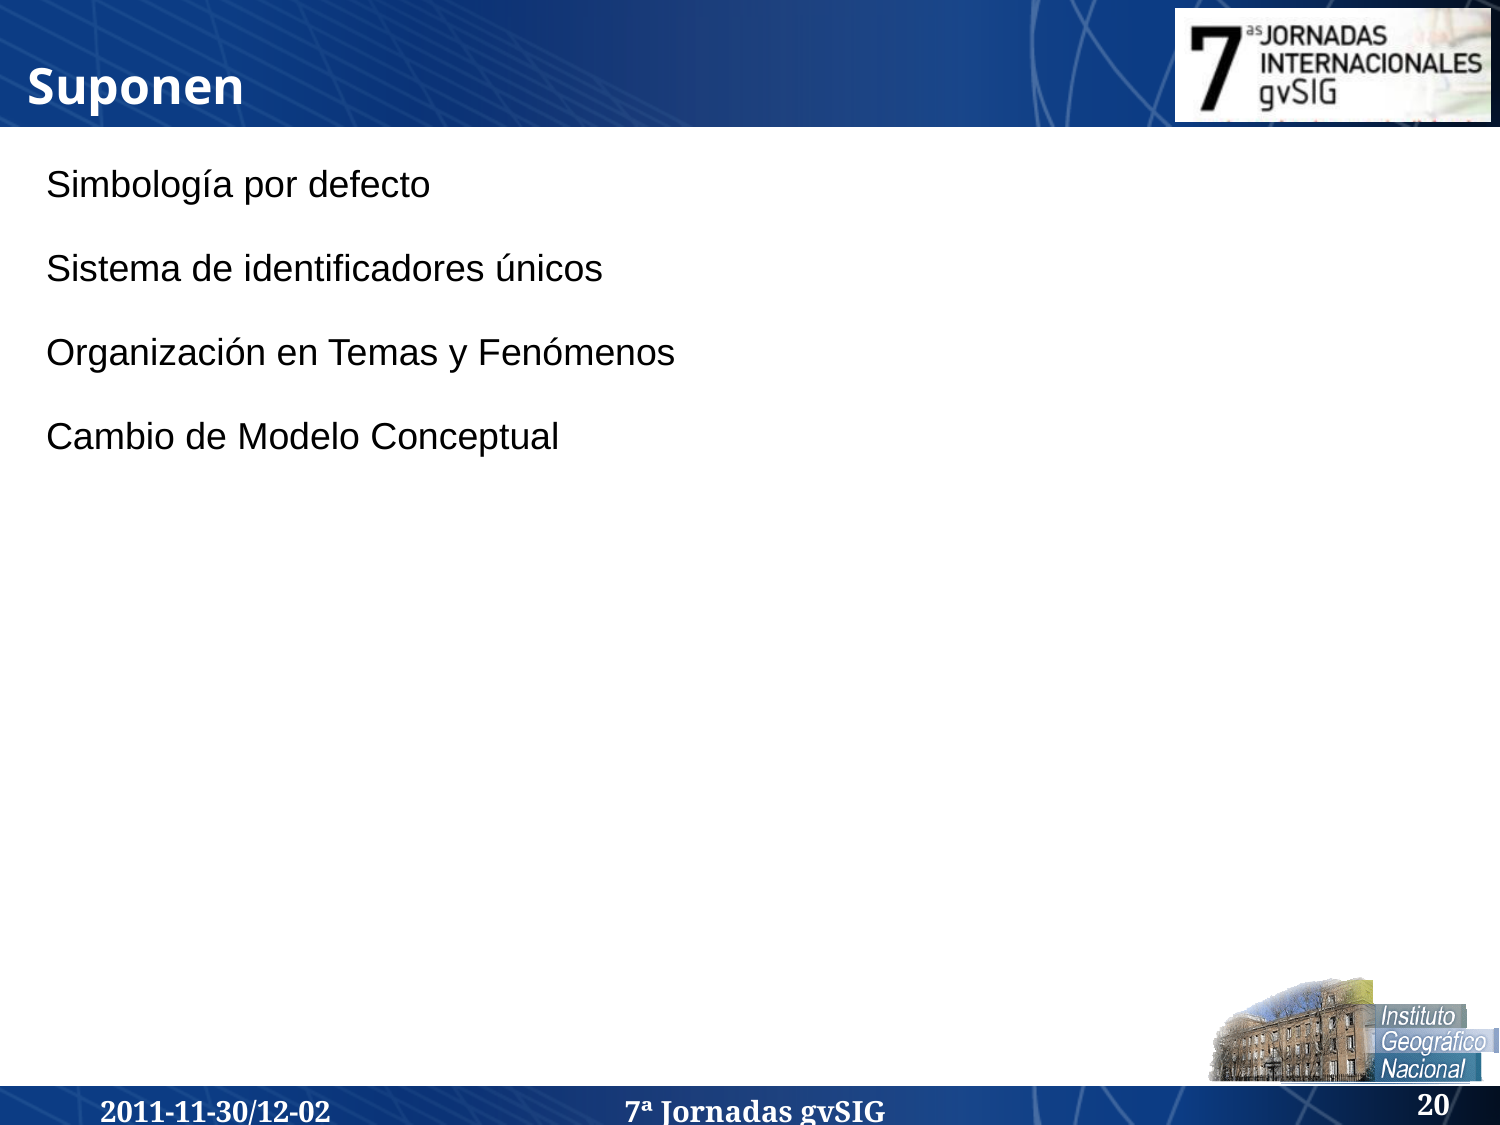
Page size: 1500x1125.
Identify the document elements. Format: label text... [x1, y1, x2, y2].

text_box Suponen [0, 43, 1275, 107]
picture [0, 968, 1500, 1125]
text_box Suponen [98, 82, 109, 98]
picture [0, 0, 1500, 127]
text_box Simbología por defecto Sistema de identificadores únicos Organización en Temas y Fenómenos Cambio de Modelo Conceptual [31, 156, 1465, 973]
